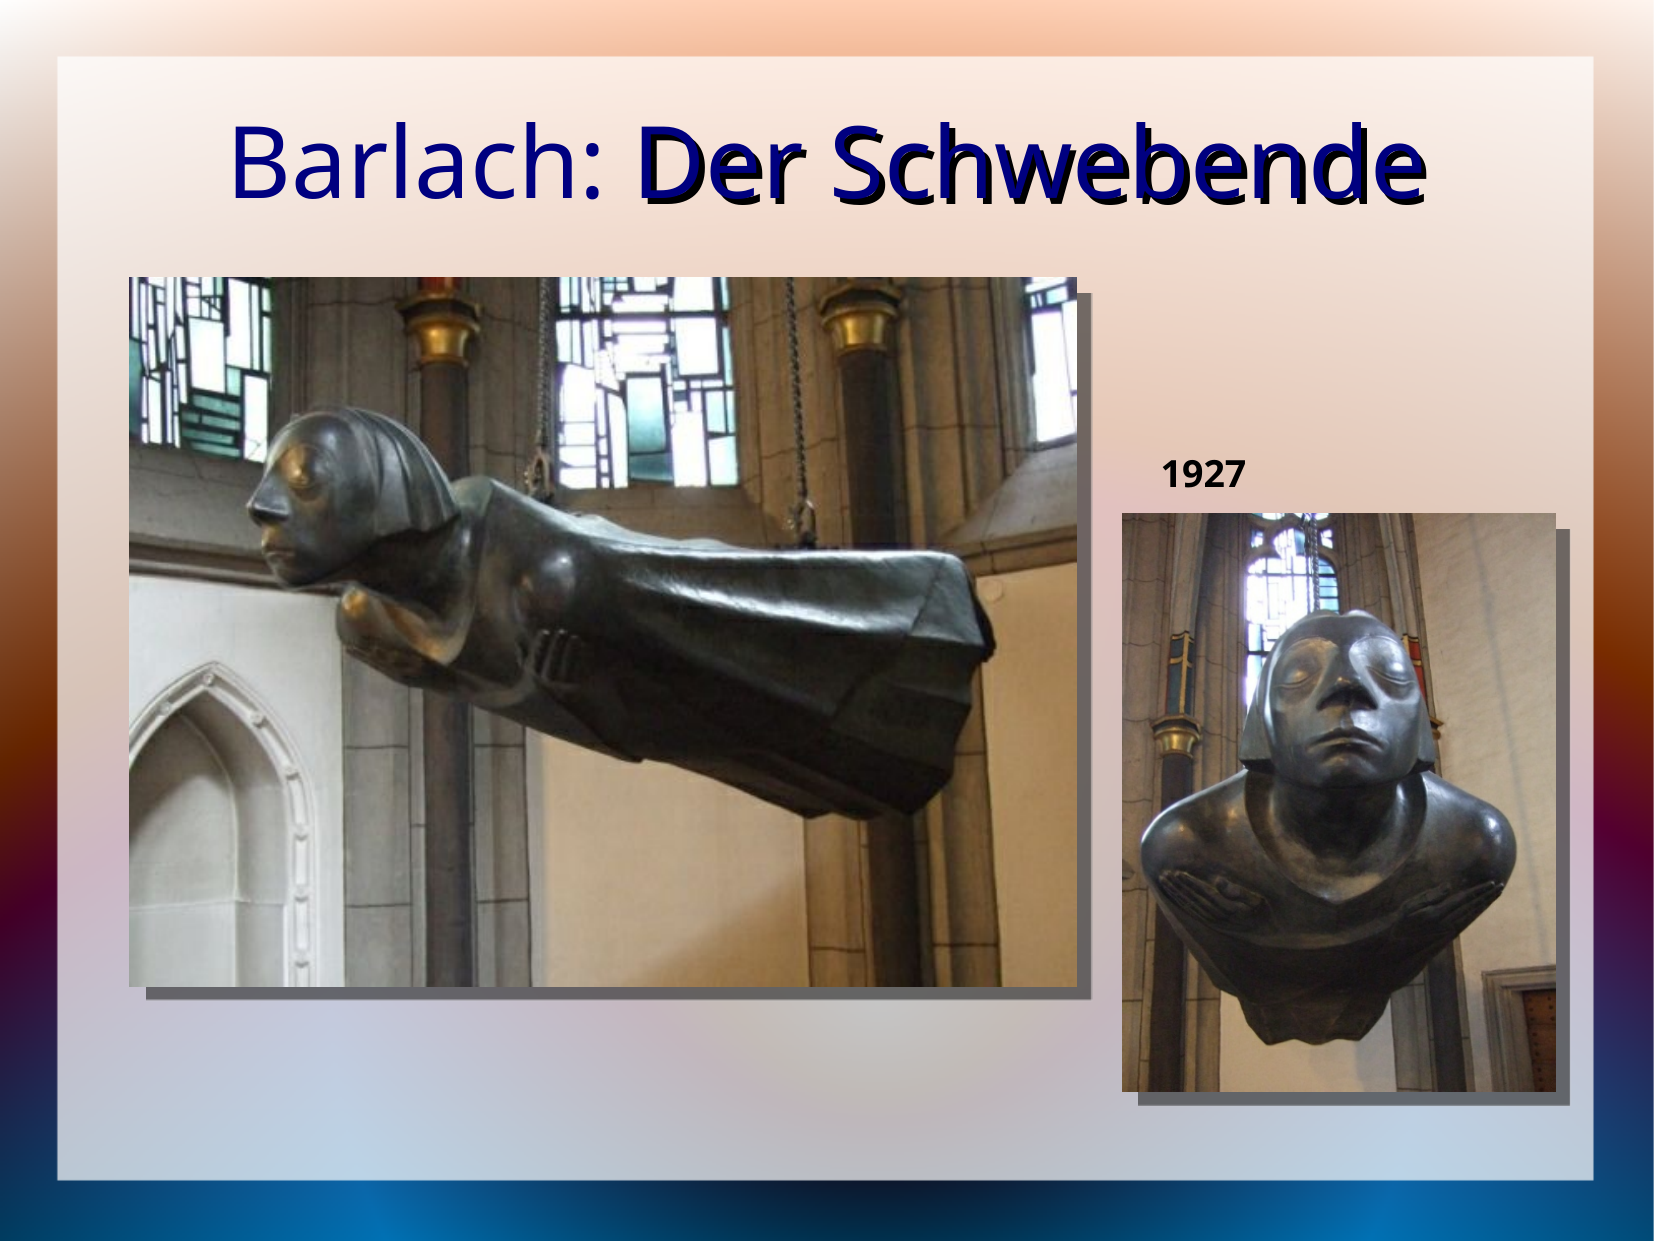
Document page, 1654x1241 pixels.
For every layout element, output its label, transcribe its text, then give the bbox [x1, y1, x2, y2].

picture [1122, 513, 1556, 1092]
text_box 1927 [1145, 442, 1264, 504]
picture [129, 277, 1077, 987]
title Barlach: Der Schwebende [82, 98, 1571, 220]
